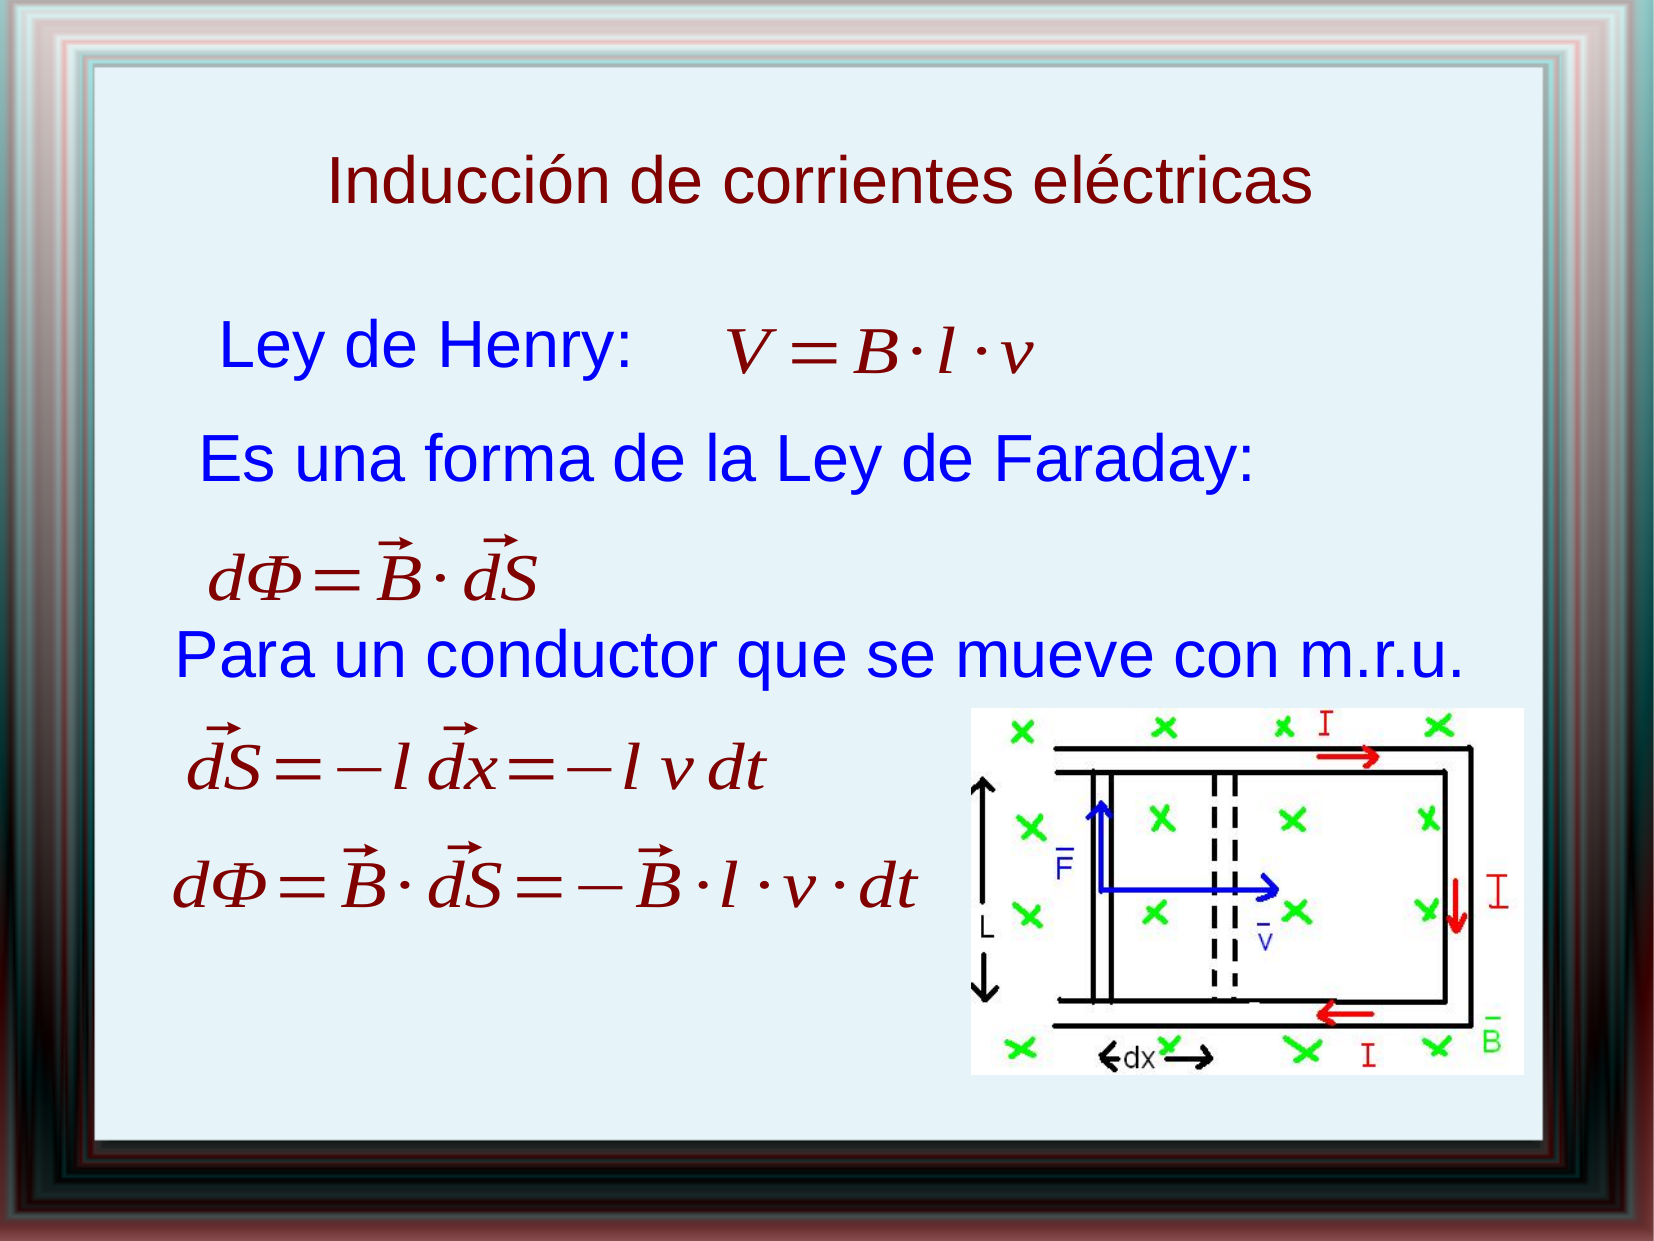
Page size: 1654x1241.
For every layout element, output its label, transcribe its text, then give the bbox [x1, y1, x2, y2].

picture [0, 0, 1654, 1241]
chart [708, 313, 1047, 390]
text_box Es una forma de la Ley de Faraday: [153, 418, 1436, 508]
chart [188, 531, 552, 614]
chart [153, 838, 931, 925]
text_box Ley de Henry: [188, 295, 969, 390]
text_box Para un conductor que se mueve con m.r.u. [129, 614, 1531, 704]
text_box Inducción de corrientes eléctricas [271, 141, 1371, 217]
chart [167, 720, 780, 807]
